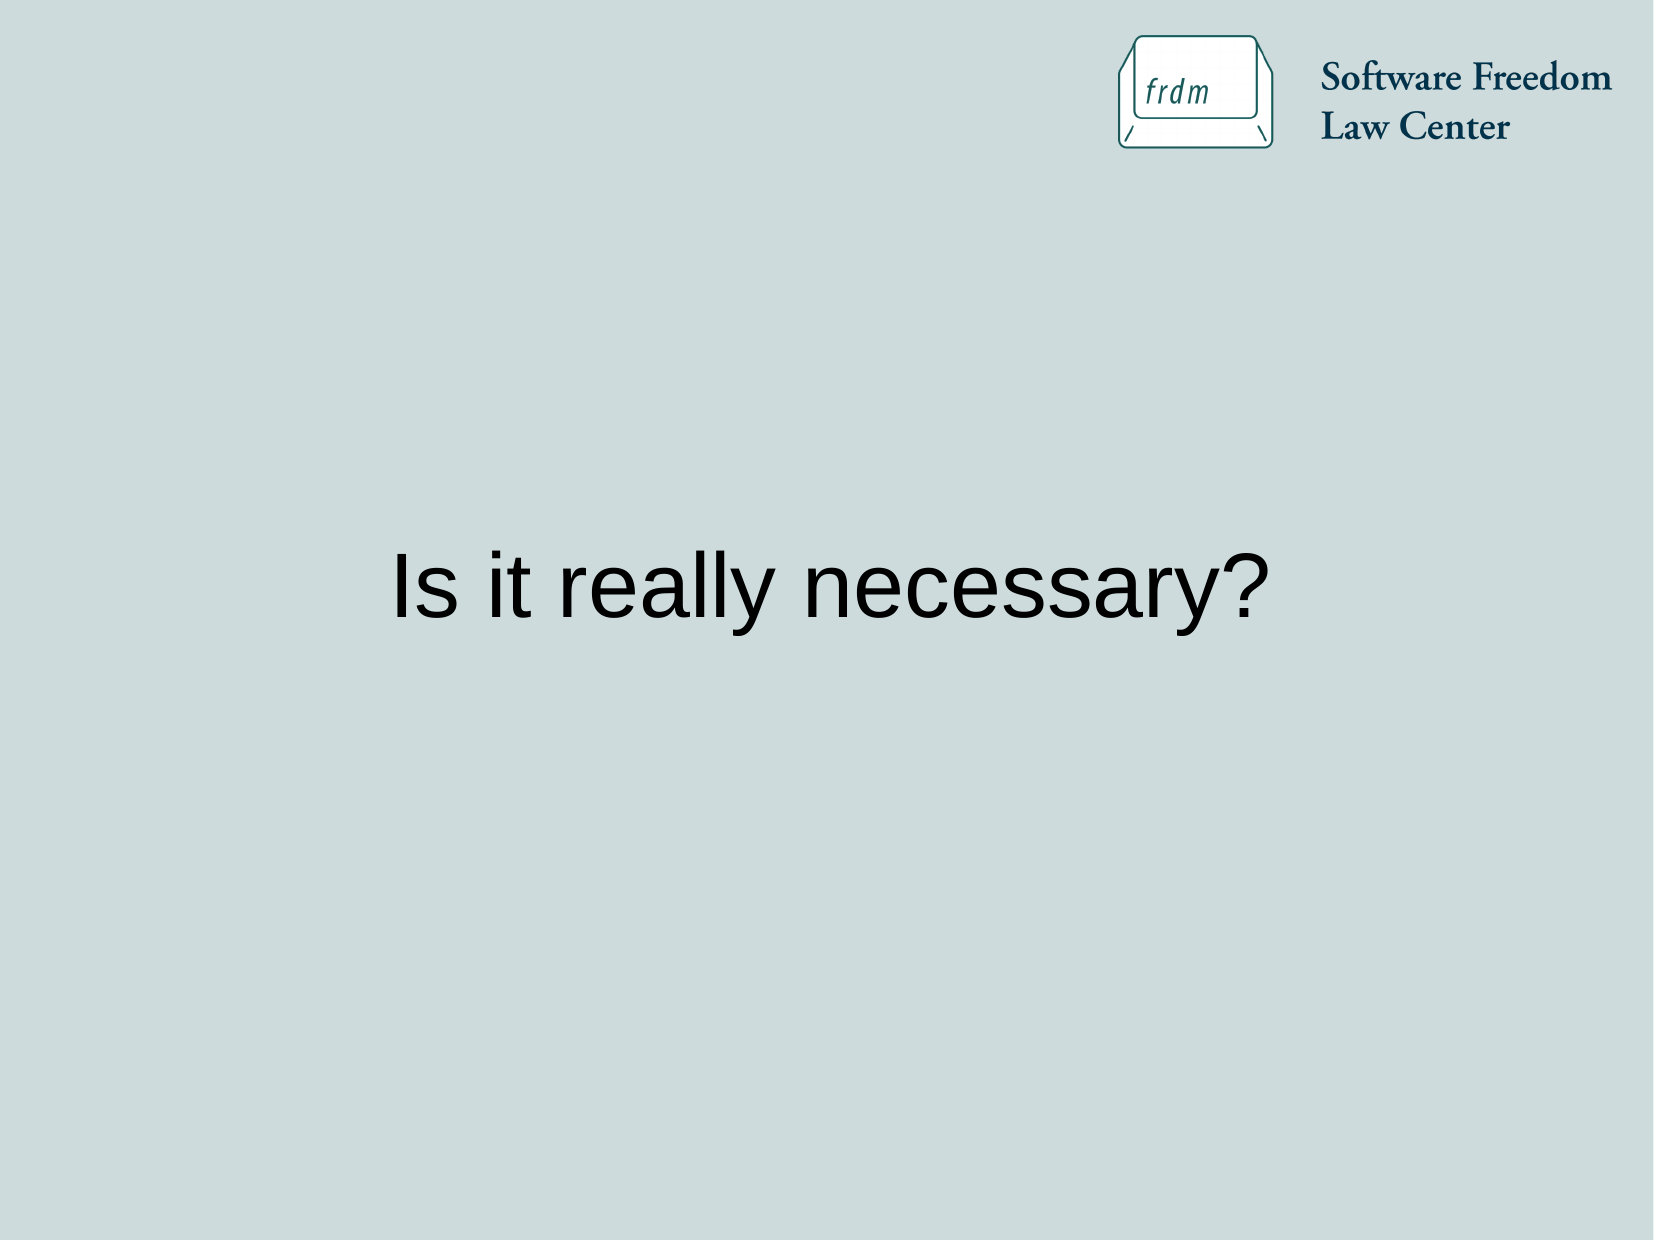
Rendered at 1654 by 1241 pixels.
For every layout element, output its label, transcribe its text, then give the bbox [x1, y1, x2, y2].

picture [1118, 35, 1613, 151]
title Is it really necessary? [86, 487, 1576, 680]
